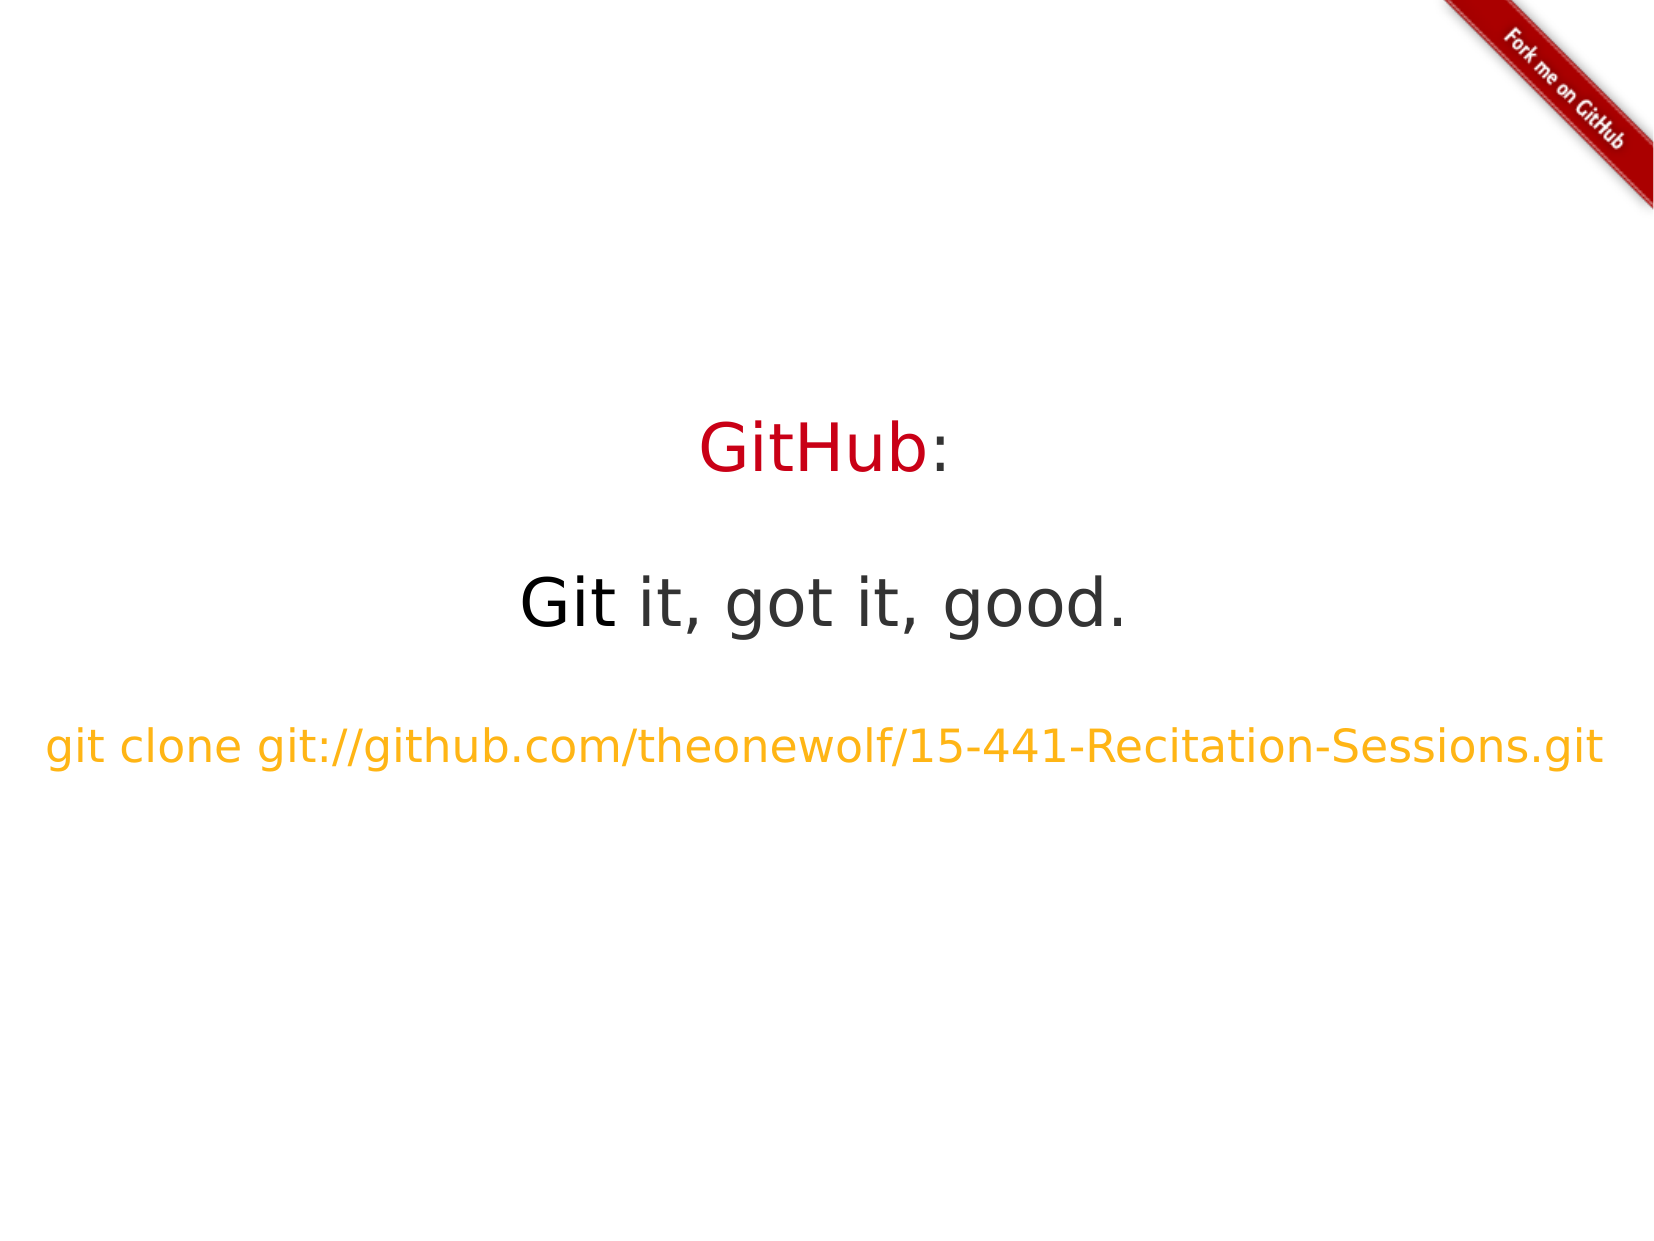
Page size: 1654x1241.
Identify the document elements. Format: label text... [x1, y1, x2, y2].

picture [1420, 0, 1654, 233]
subtitle GitHub: Git it, got it, good. git clone git://github.com/theonewolf/15-441-Recitation-Sessions.git [0, 56, 1651, 1102]
